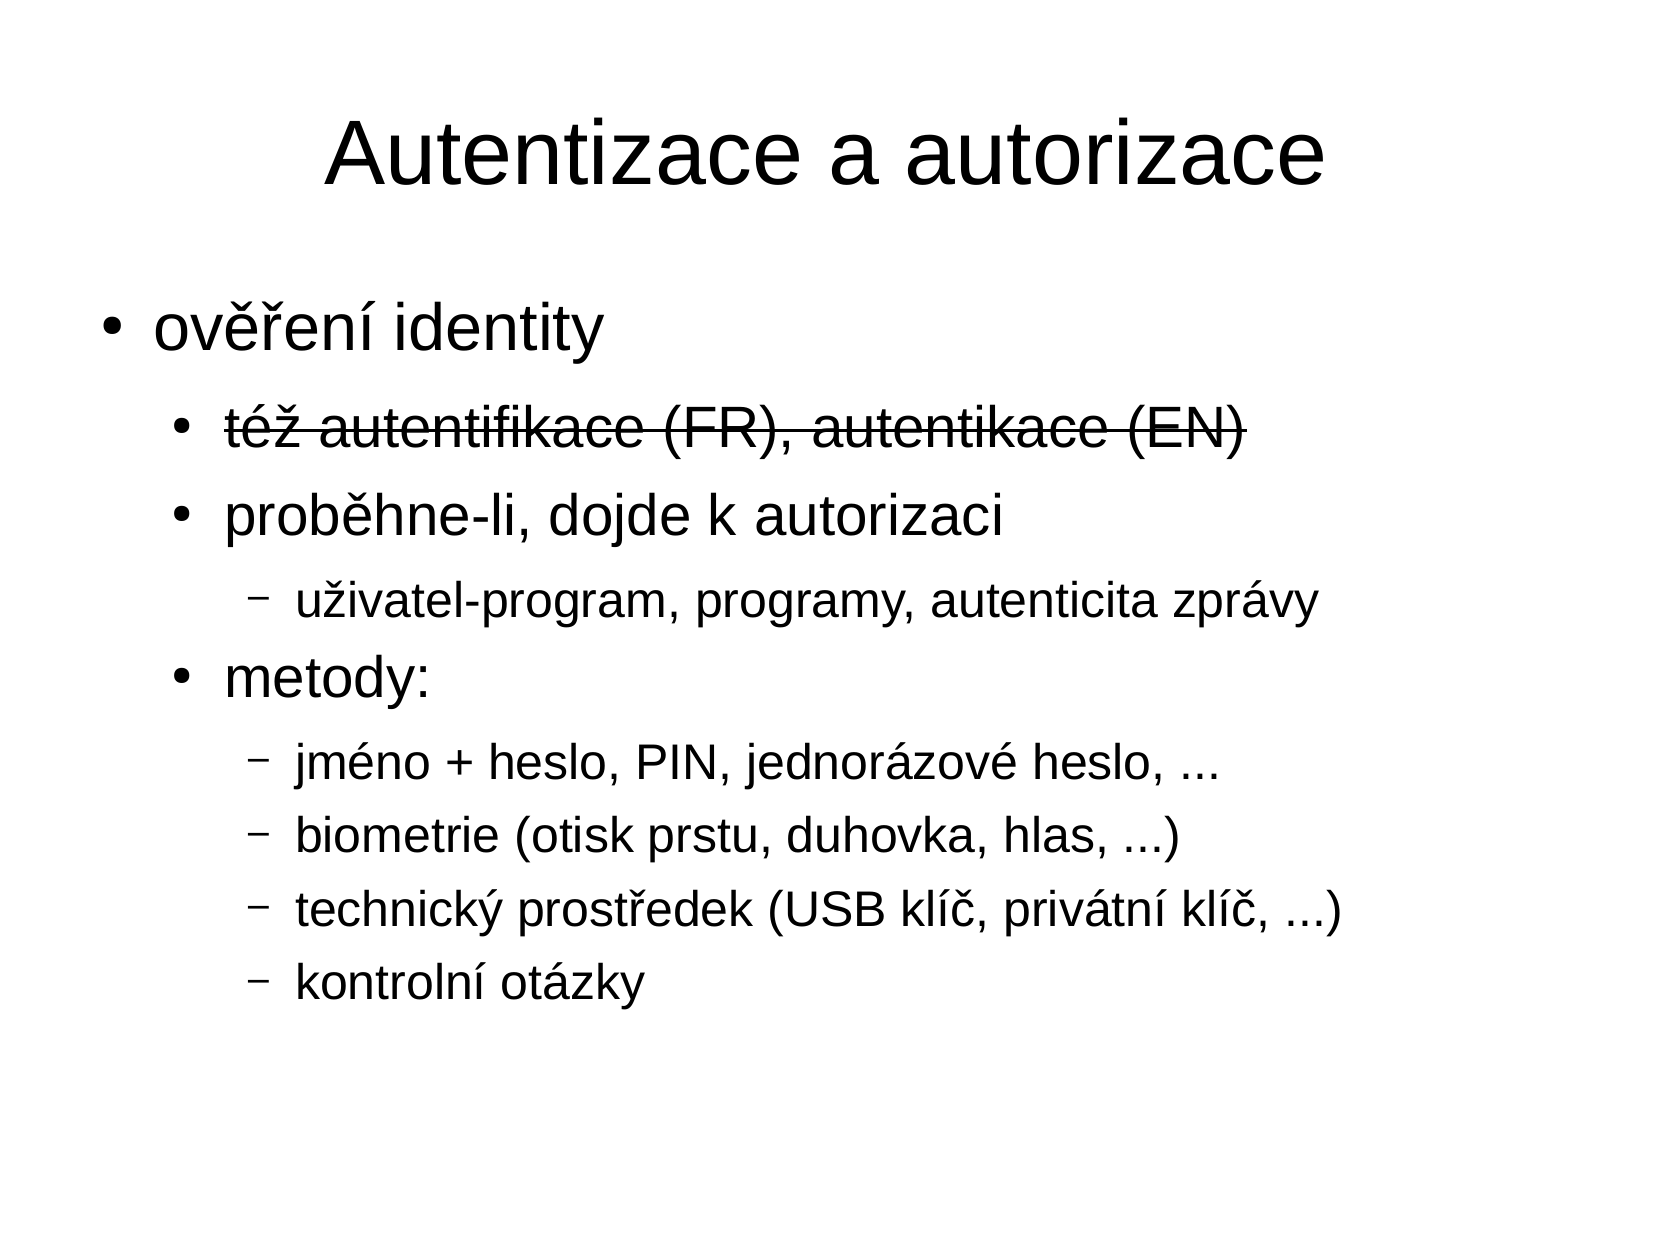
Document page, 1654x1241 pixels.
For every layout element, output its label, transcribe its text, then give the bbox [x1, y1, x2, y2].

title Autentizace a autorizace [82, 56, 1571, 250]
list ověření identity též autentifikace (FR), autentikace (EN) proběhne-li, dojde k autorizaci uživatel-program, programy, autenticita zprávy metody: jméno + heslo, PIN, jednorázové heslo, ... biometrie (otisk prstu, duhovka, hlas, ...) technický prostředek (USB klíč, privátní klíč, ...) kontrolní otázky [82, 290, 1571, 1094]
